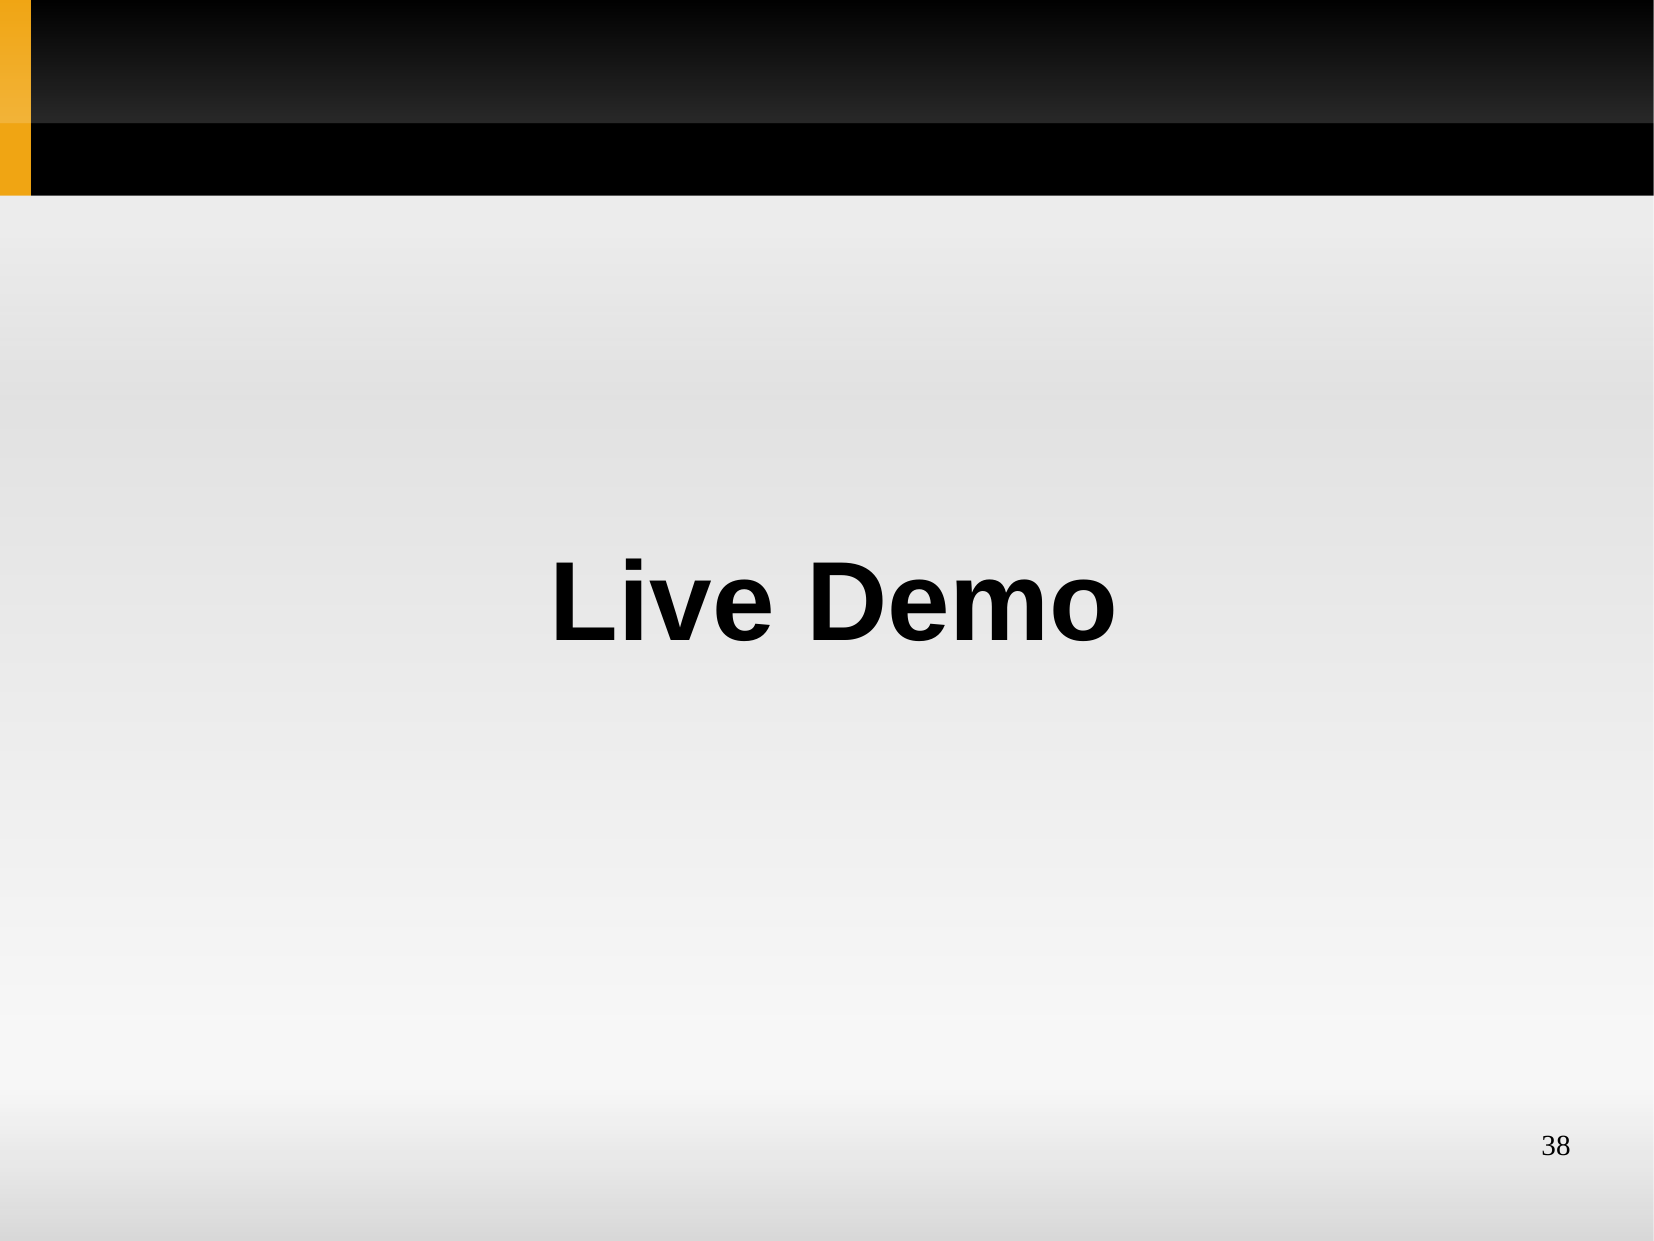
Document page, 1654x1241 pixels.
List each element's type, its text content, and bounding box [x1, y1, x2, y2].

picture [0, 0, 1654, 1241]
title Live Demo [459, 505, 1210, 698]
